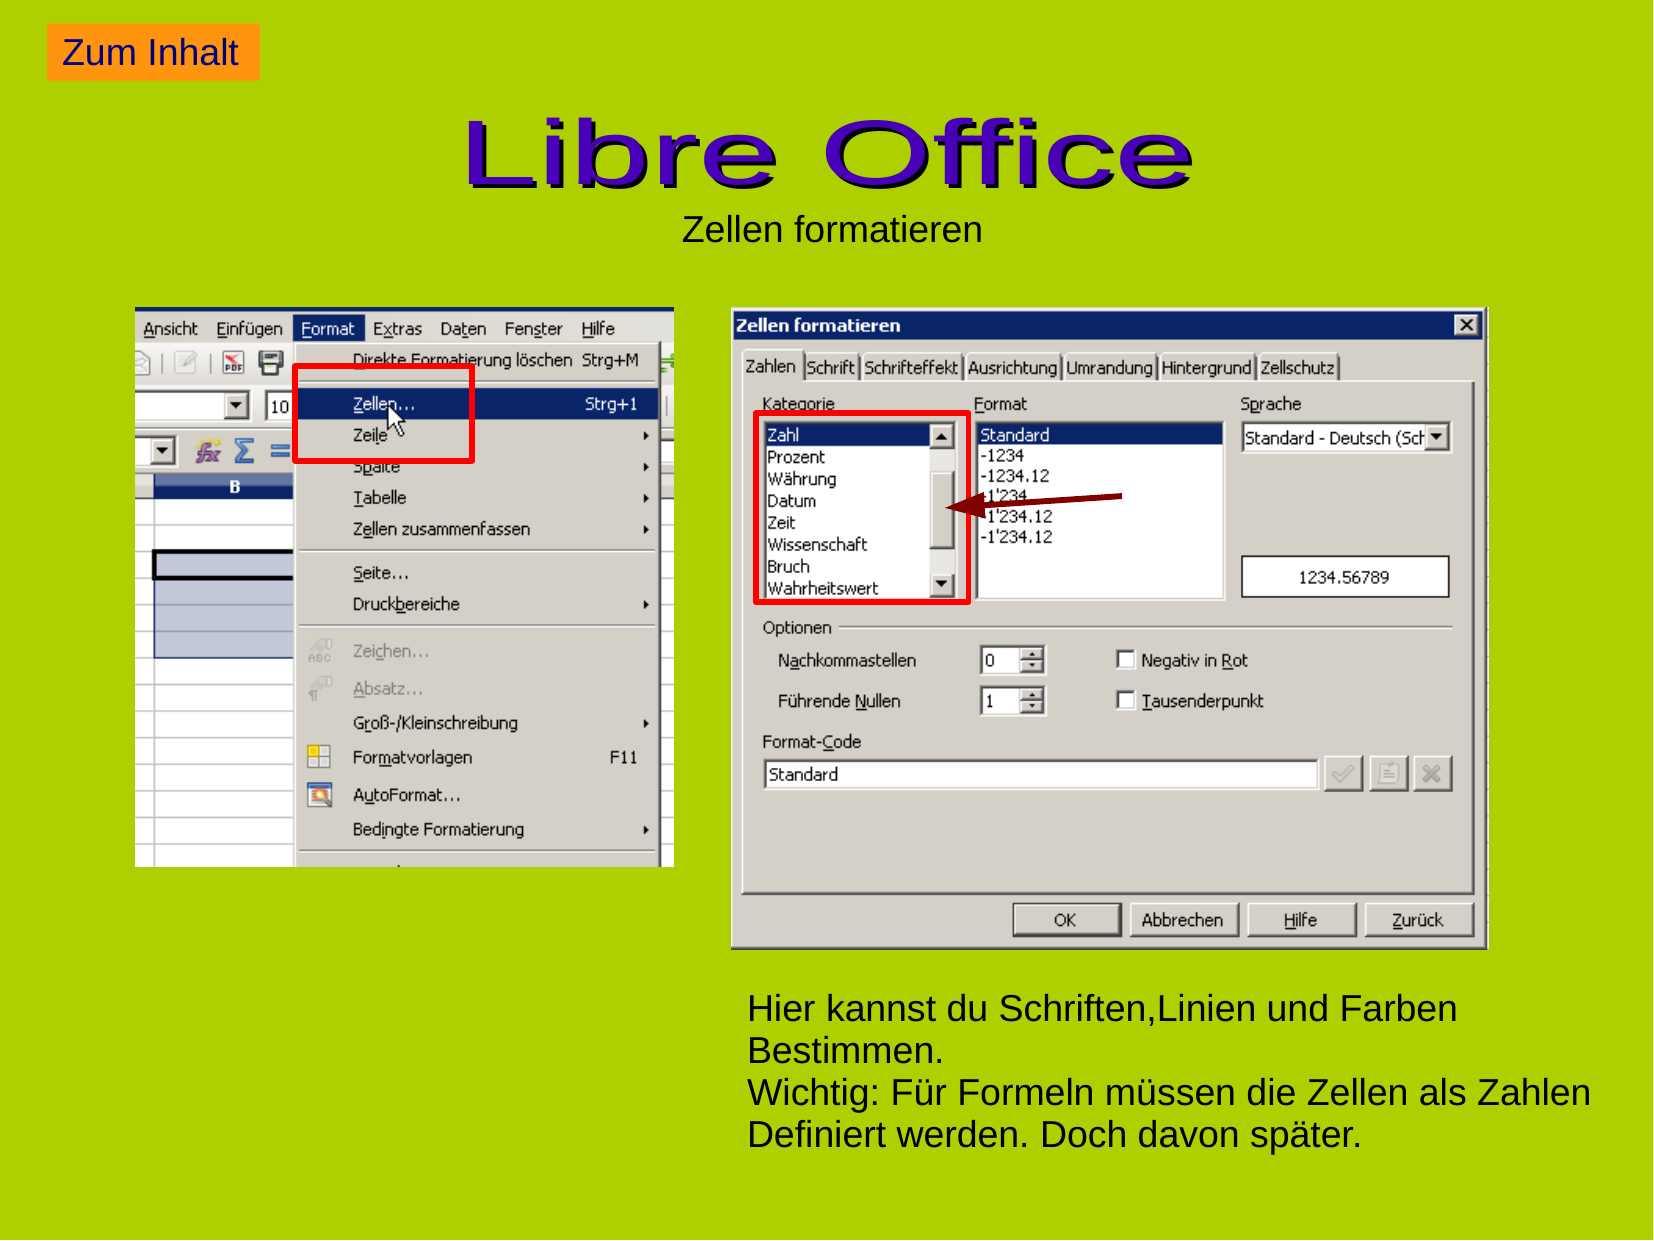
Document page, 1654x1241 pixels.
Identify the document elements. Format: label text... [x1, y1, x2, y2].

picture [135, 307, 674, 867]
text_box Zum Inhalt [47, 23, 260, 81]
text_box Hier kannst du Schriften,Linien und Farben Bestimmen. Wichtig: Für Formeln müssen die Zellen als Zahlen Definiert werden. Doch davon später. [732, 980, 1607, 1164]
text_box Zellen formatieren [460, 200, 1205, 258]
title Libre Office [82, 49, 1571, 257]
picture [731, 307, 1489, 950]
